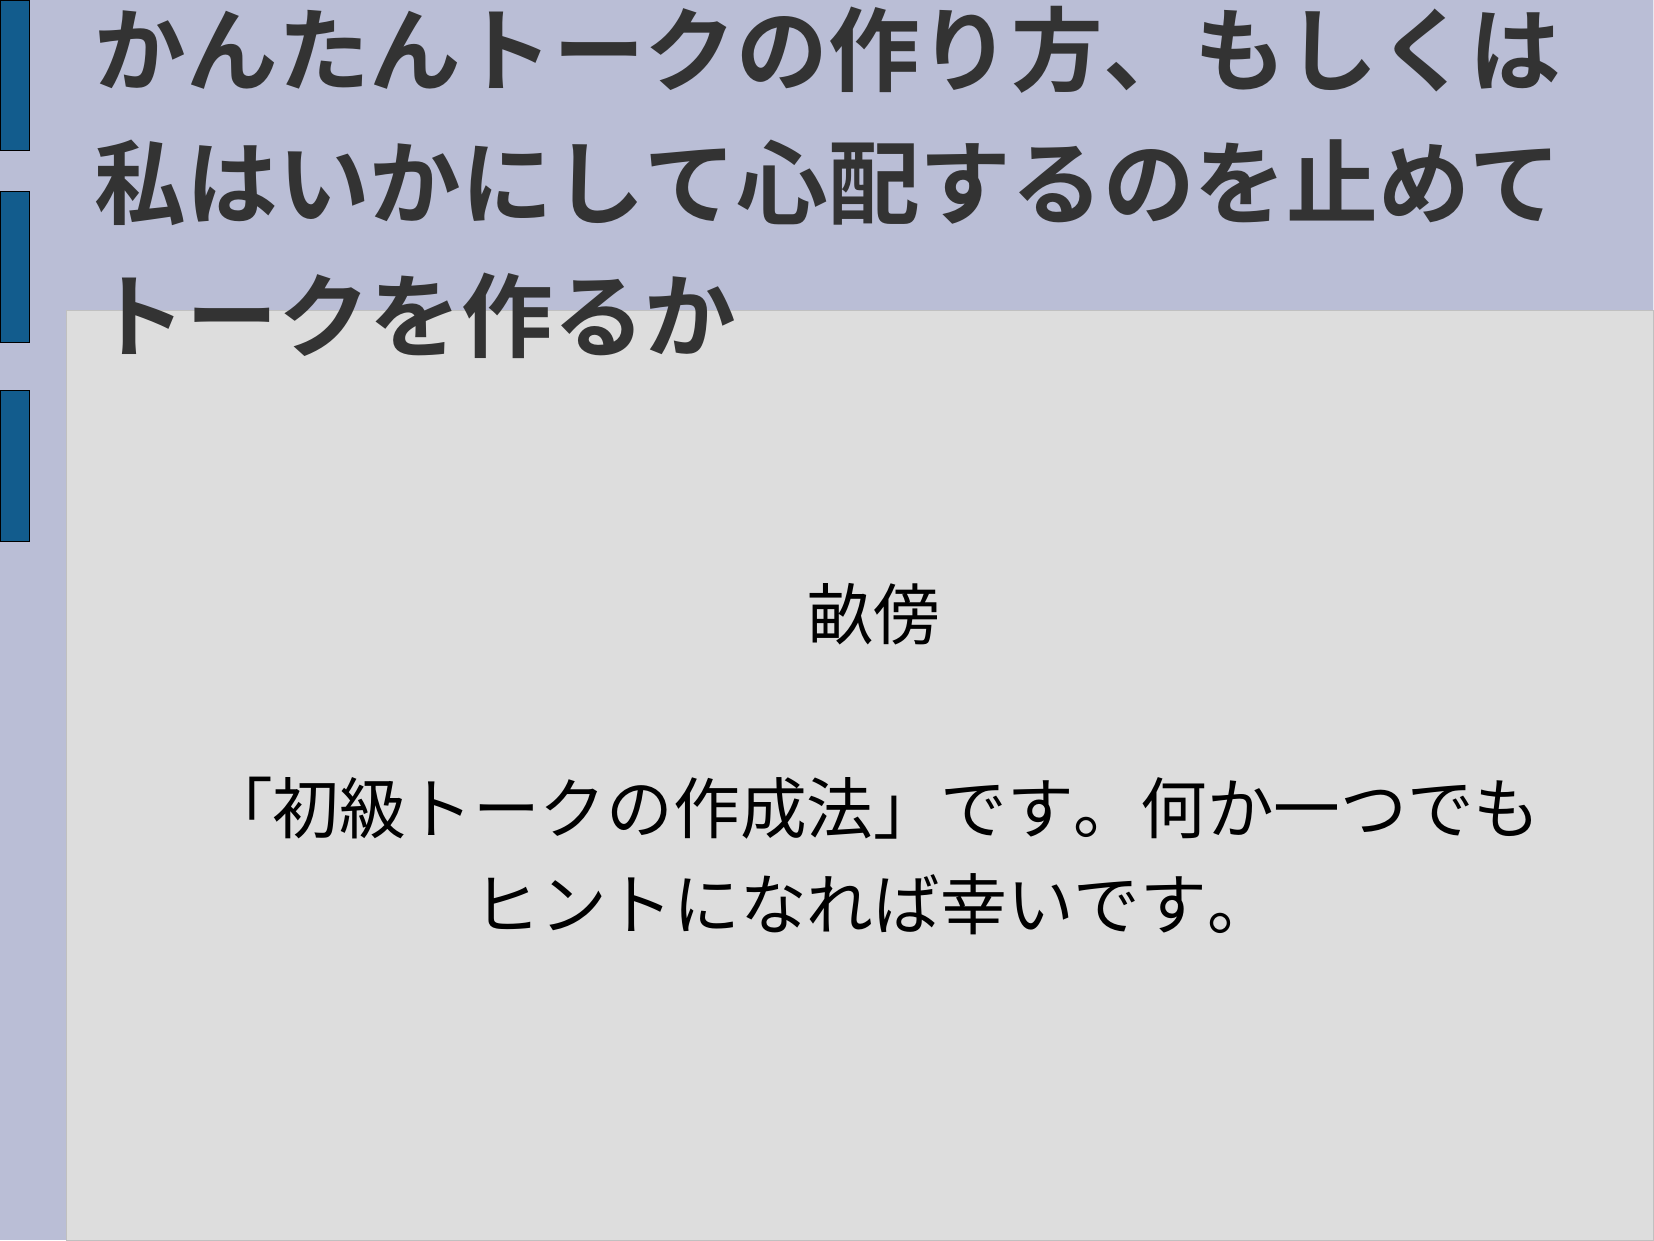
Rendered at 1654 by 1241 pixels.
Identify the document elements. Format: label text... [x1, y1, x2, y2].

title かんたんトークの作り方、もしくは 私はいかにして心配するのを止めてトークを作るか [94, 29, 1571, 325]
subtitle 畝傍 「初級トークの作成法」です。何か一つでもヒントになれば幸いです。 [178, 364, 1570, 1147]
